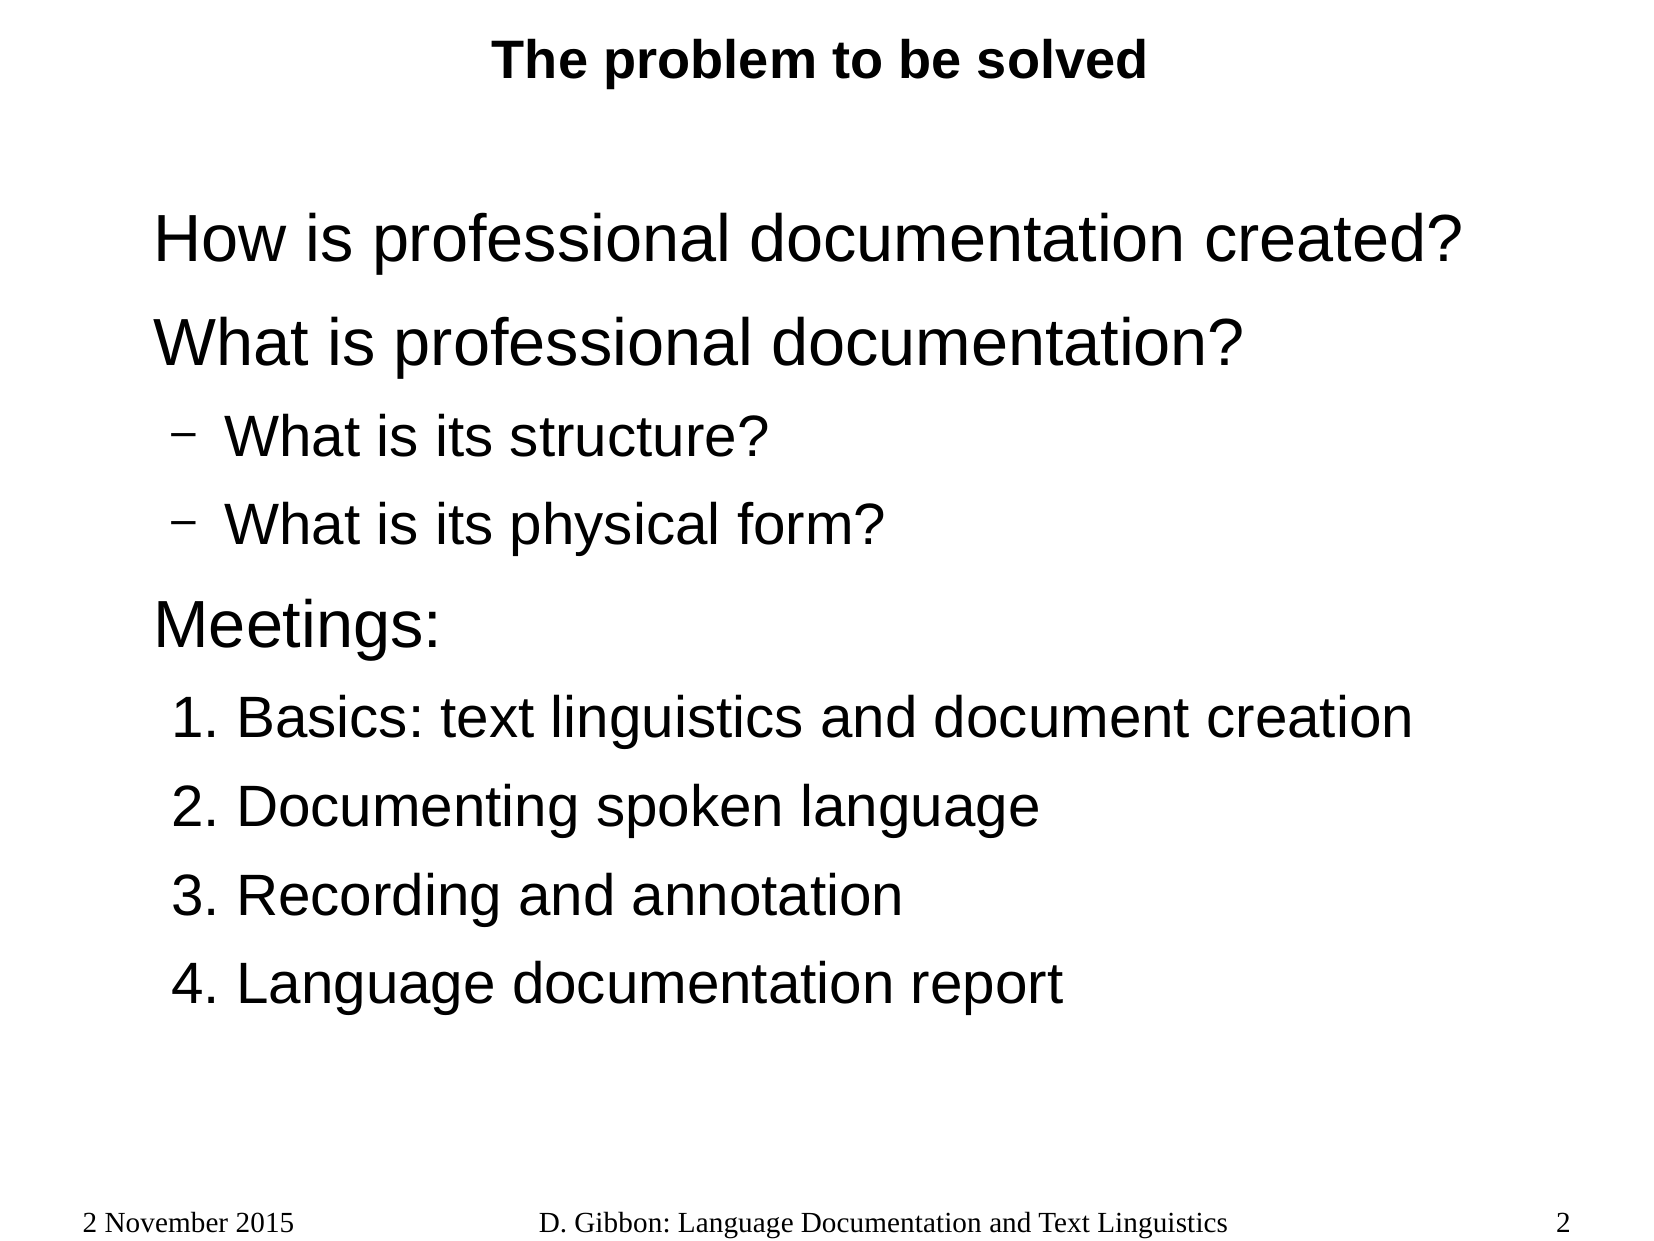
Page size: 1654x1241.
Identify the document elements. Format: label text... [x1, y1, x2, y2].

list How is professional documentation created? What is professional documentation? What is its structure? What is its physical form? Meetings: Basics: text linguistics and document creation Documenting spoken language Recording and annotation Language documentation report [82, 200, 1619, 1182]
title The problem to be solved [11, 13, 1630, 107]
